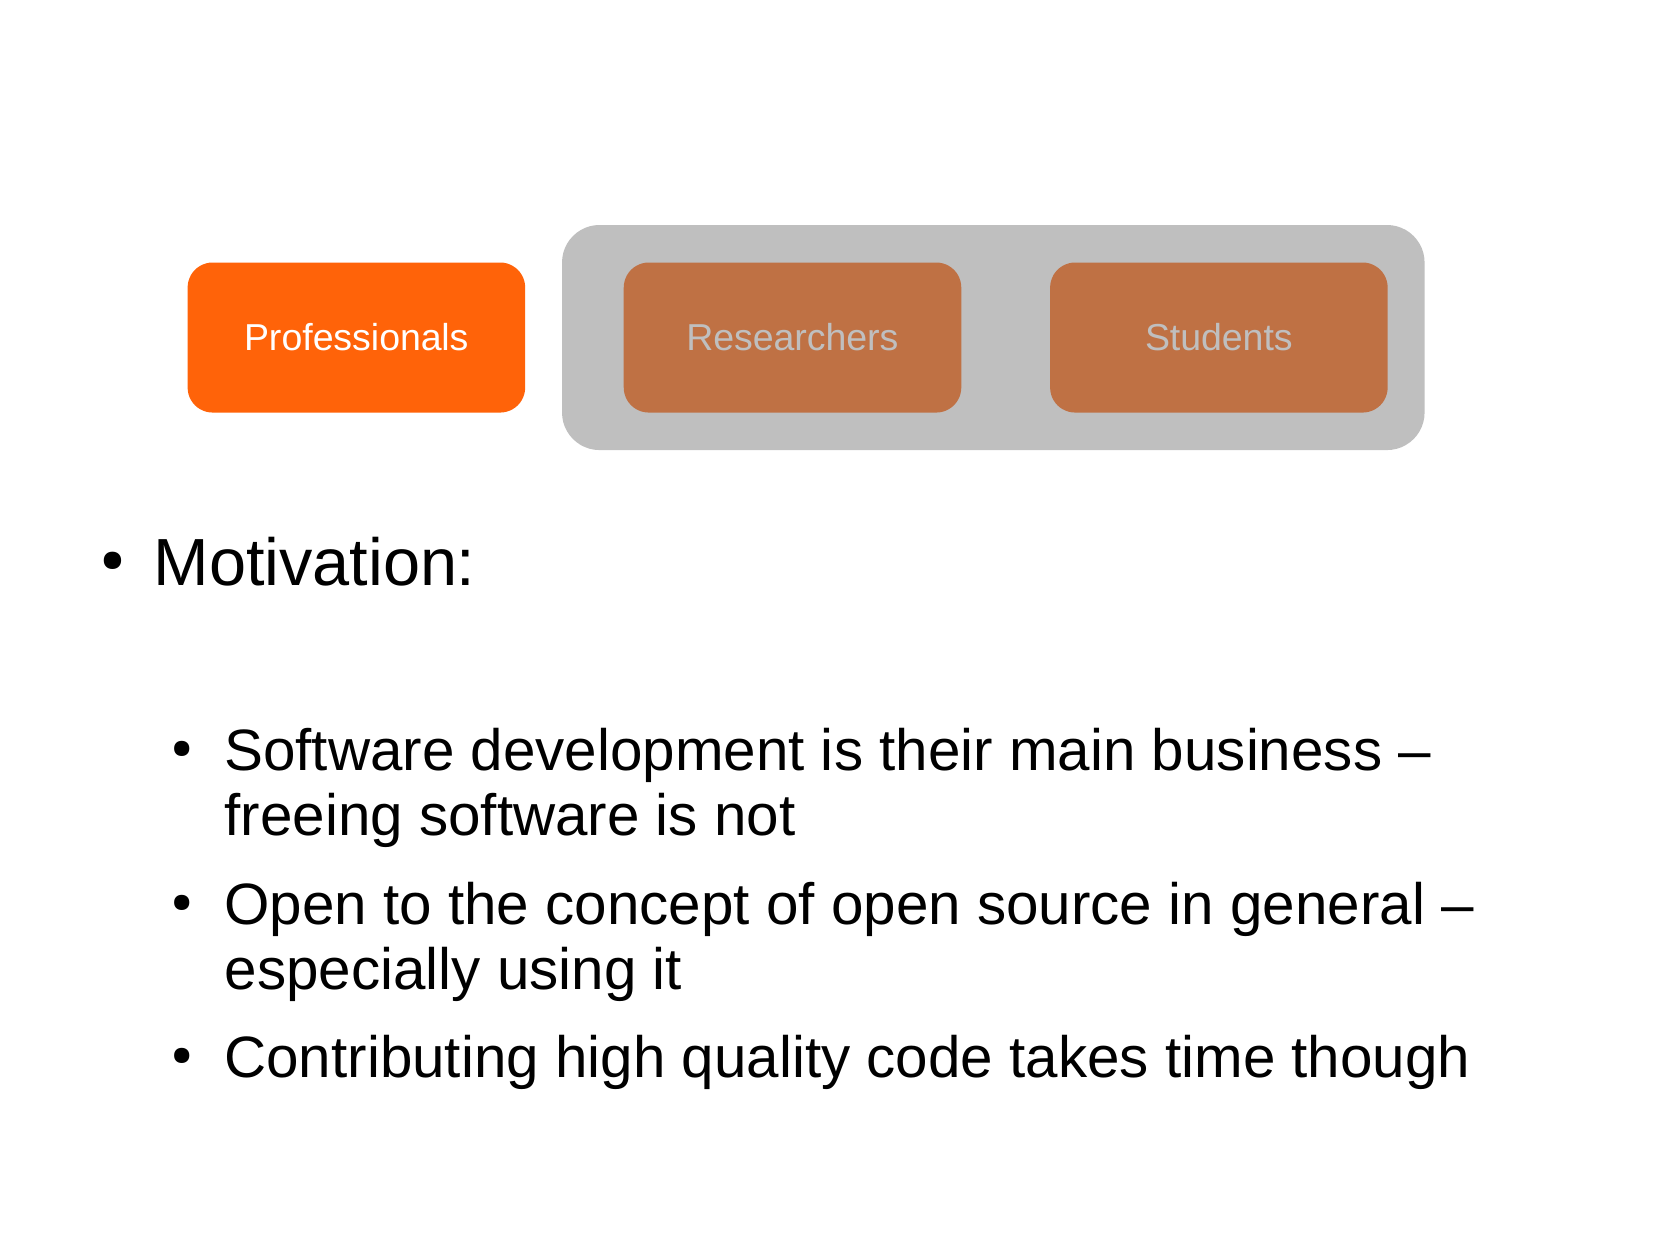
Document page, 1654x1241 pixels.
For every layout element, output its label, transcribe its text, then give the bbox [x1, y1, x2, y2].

list Motivation: Software development is their main business – freeing software is not Open to the concept of open source in general – especially using it Contributing high quality code takes time though [82, 525, 1571, 1109]
text_box [562, 225, 1425, 451]
text_box Professionals [187, 262, 526, 413]
